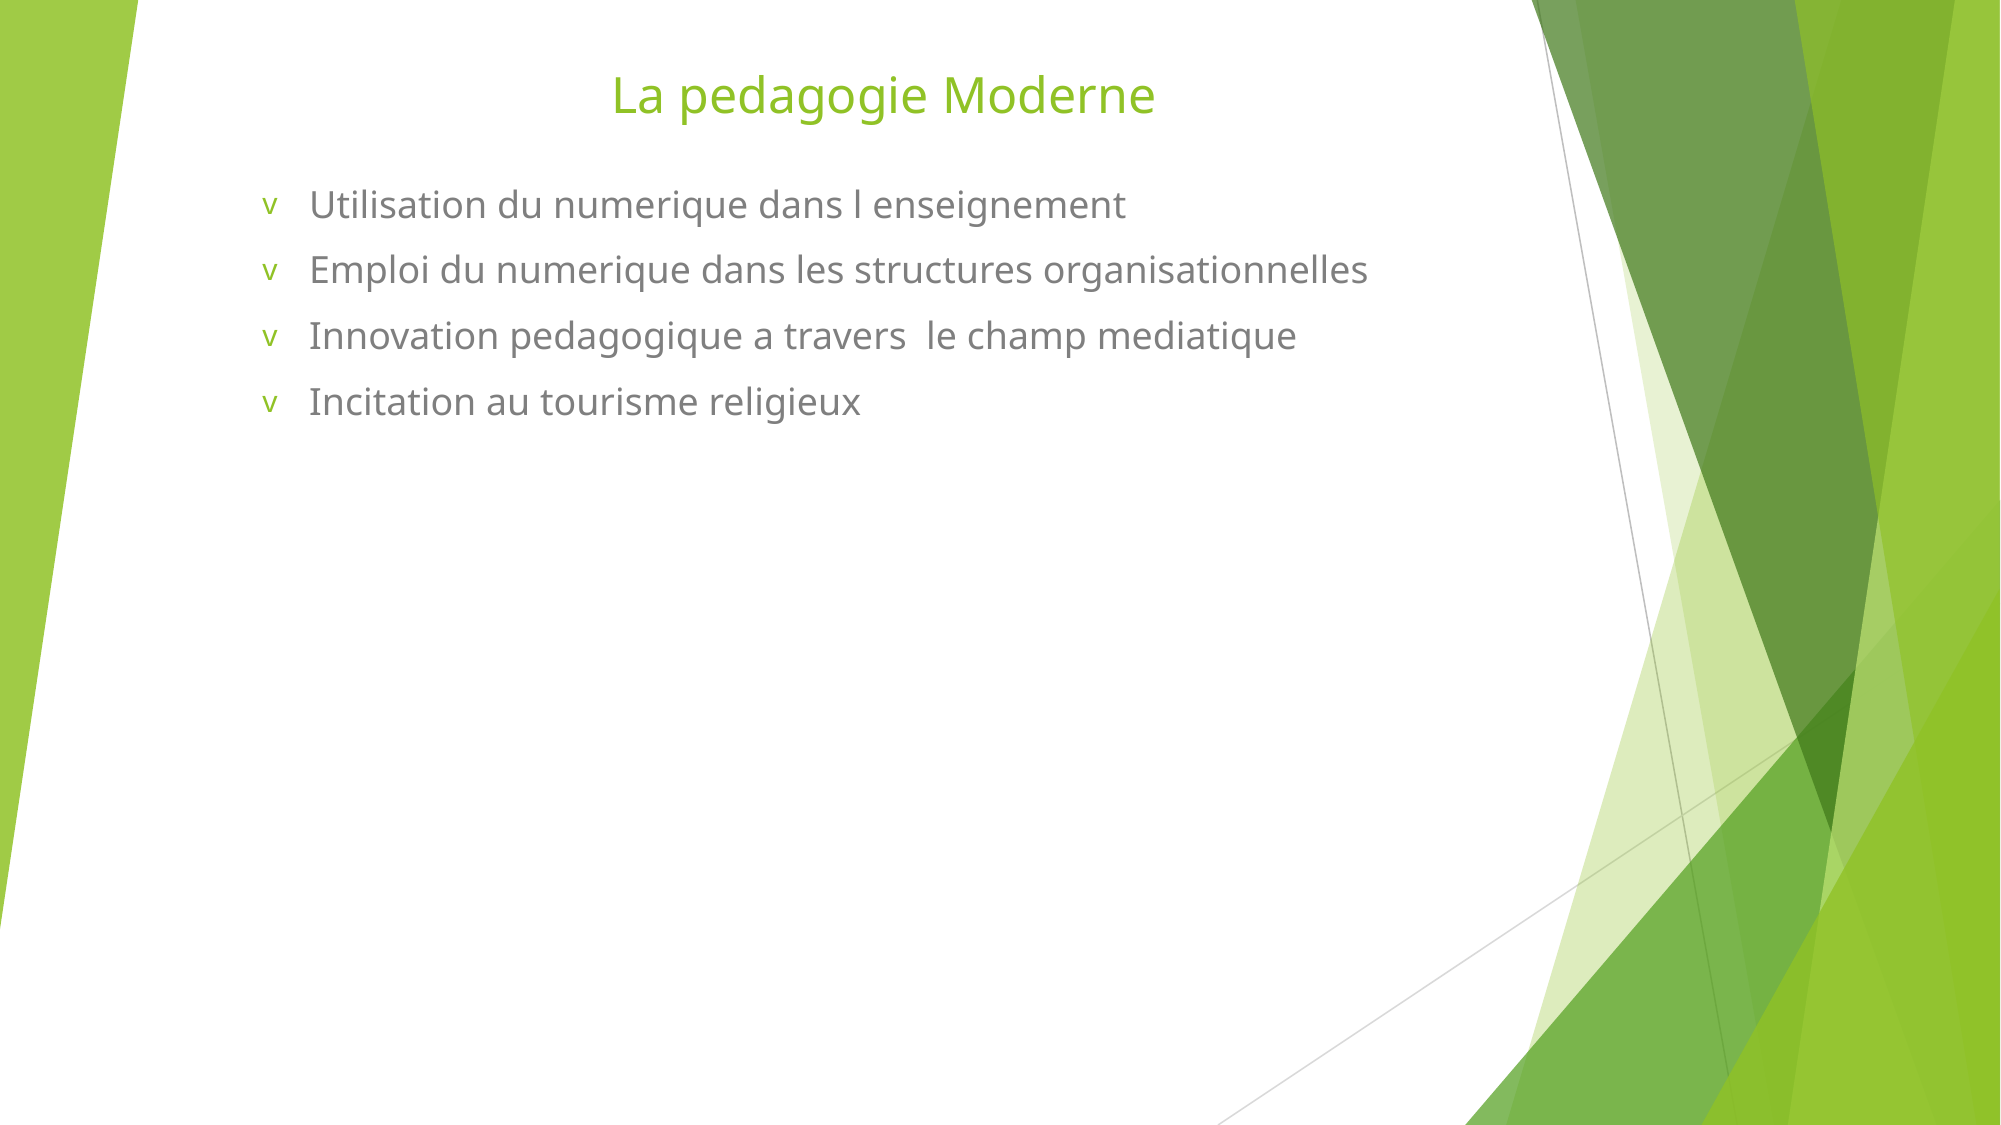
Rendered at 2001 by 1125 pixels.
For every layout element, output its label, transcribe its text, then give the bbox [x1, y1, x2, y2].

title La pedagogie Moderne [247, 36, 1522, 132]
subtitle Utilisation du numerique dans l enseignement Emploi du numerique dans les structures organisationnelles Innovation pedagogique a travers le champ mediatique Incitation au tourisme religieux [247, 173, 1522, 505]
